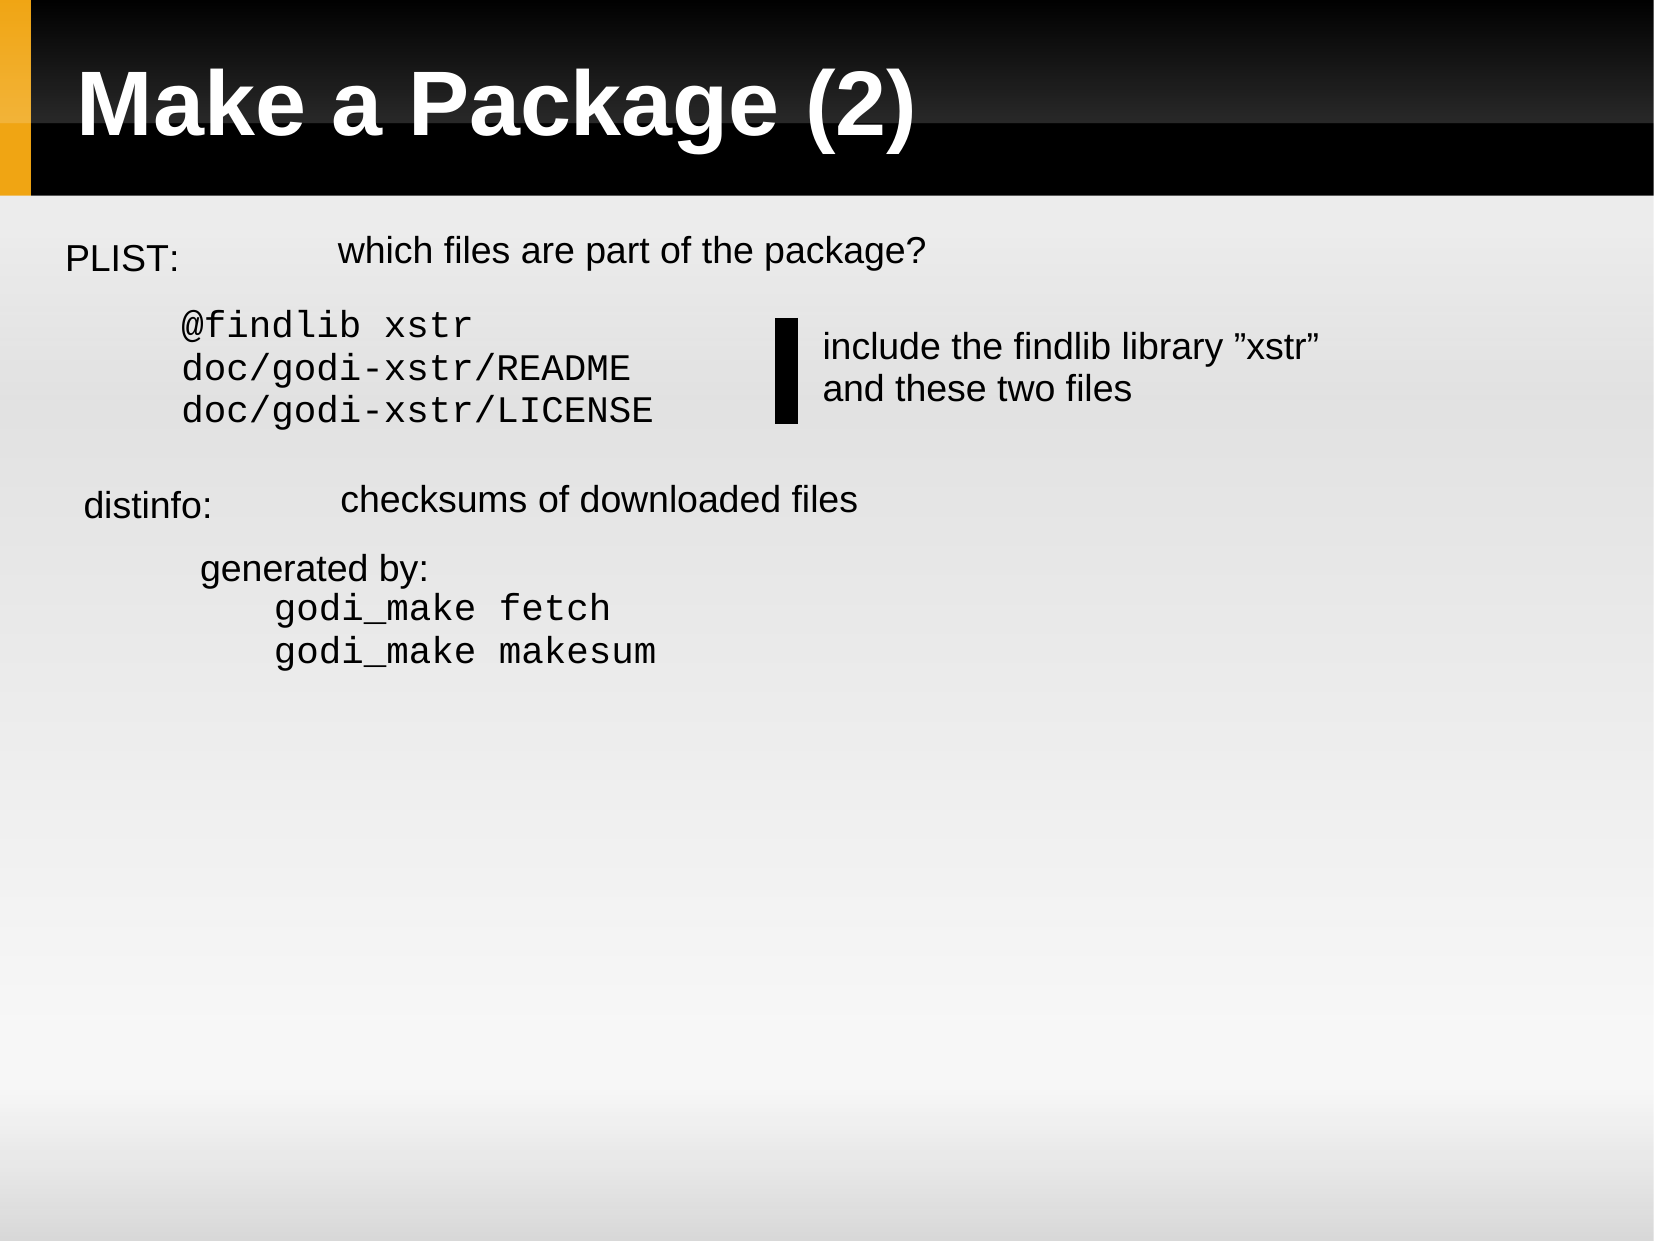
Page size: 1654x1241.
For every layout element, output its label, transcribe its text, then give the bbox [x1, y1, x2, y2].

text_box include the findlib library ”xstr” and these two files [807, 317, 1335, 417]
picture [0, 0, 1654, 1241]
text_box distinfo: [68, 476, 228, 534]
text_box PLIST: [50, 230, 215, 288]
text_box which files are part of the package? [323, 222, 1031, 280]
text_box @findlib xstr doc/godi-xstr/README doc/godi-xstr/LICENSE [166, 299, 761, 442]
text_box checksums of downloaded files [325, 471, 874, 529]
text_box generated by: godi_make fetch godi_make makesum [185, 540, 1062, 700]
title Make a Package (2) [76, 0, 1565, 208]
